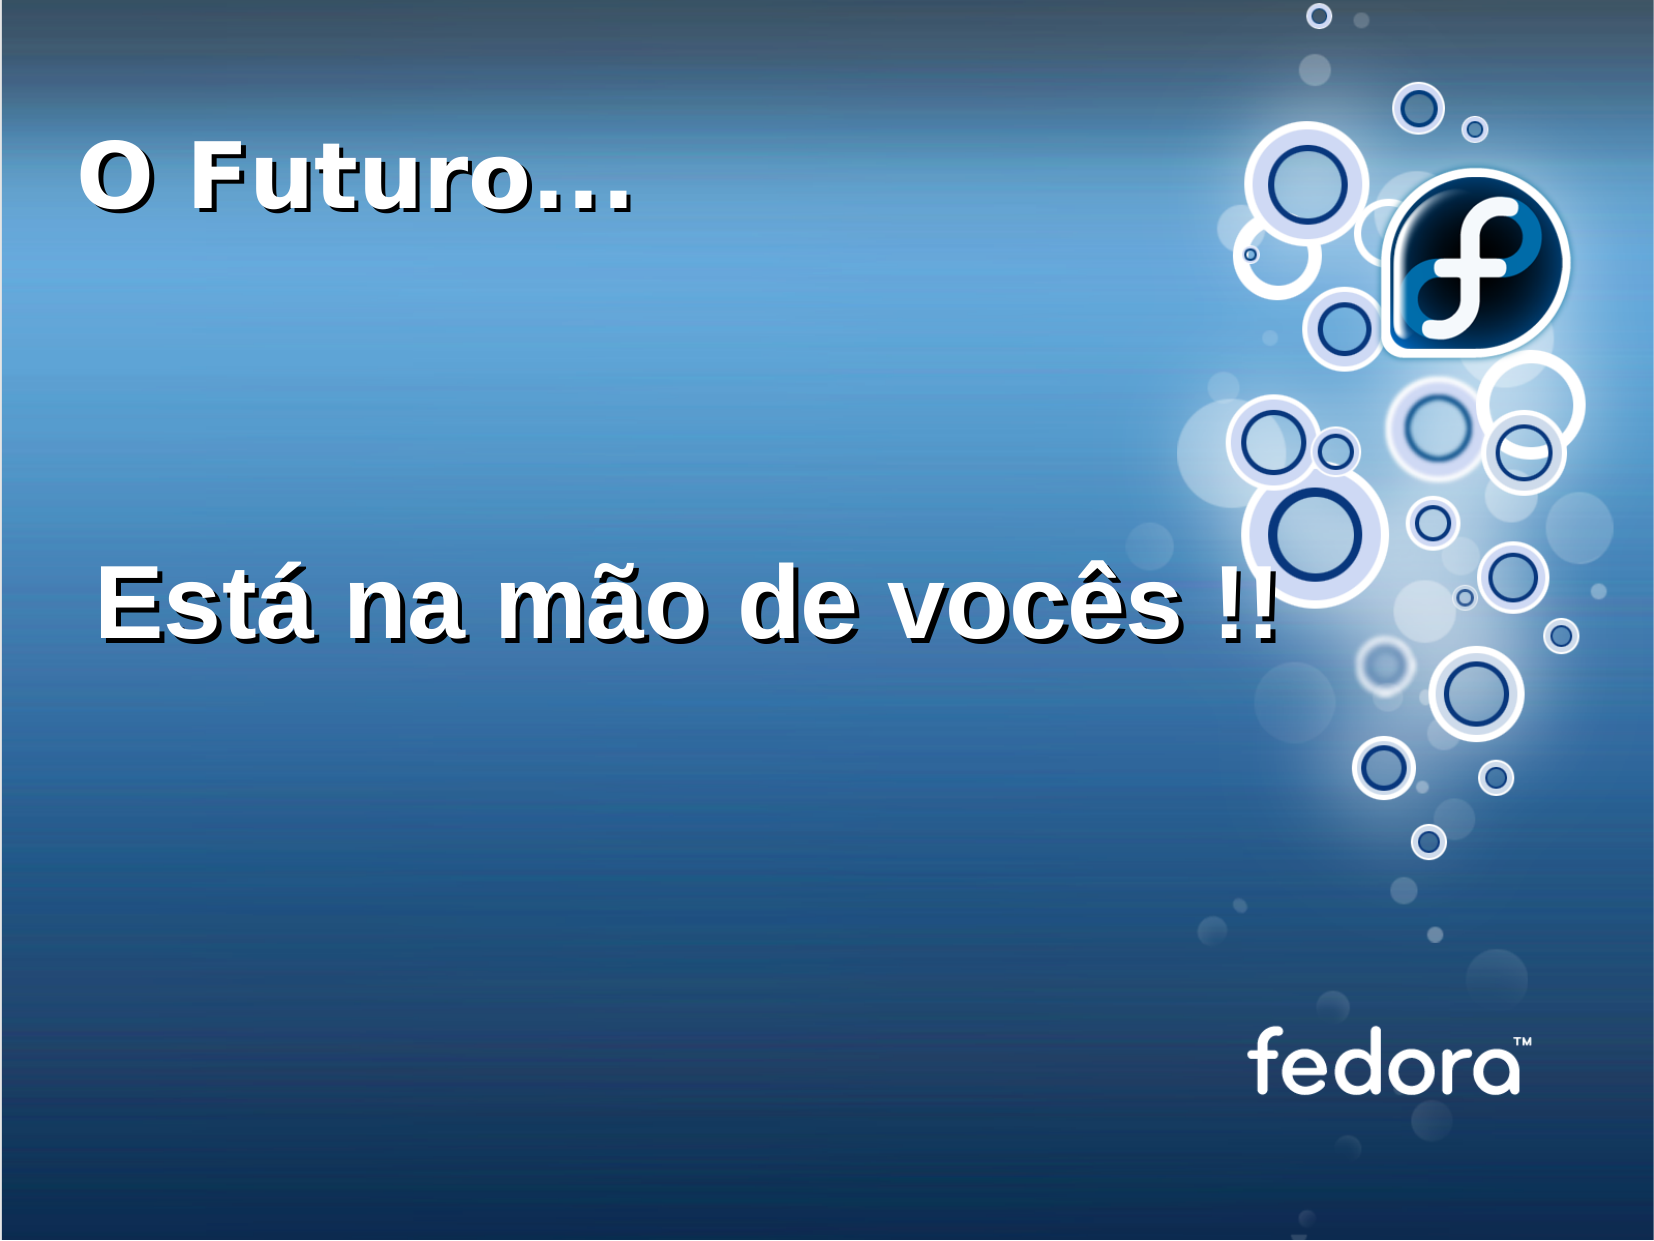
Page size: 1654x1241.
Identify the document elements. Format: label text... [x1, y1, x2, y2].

title O Futuro... [76, 73, 1565, 281]
list Está na mão de vocês !! [76, 544, 1288, 702]
picture [1, 0, 1654, 1240]
